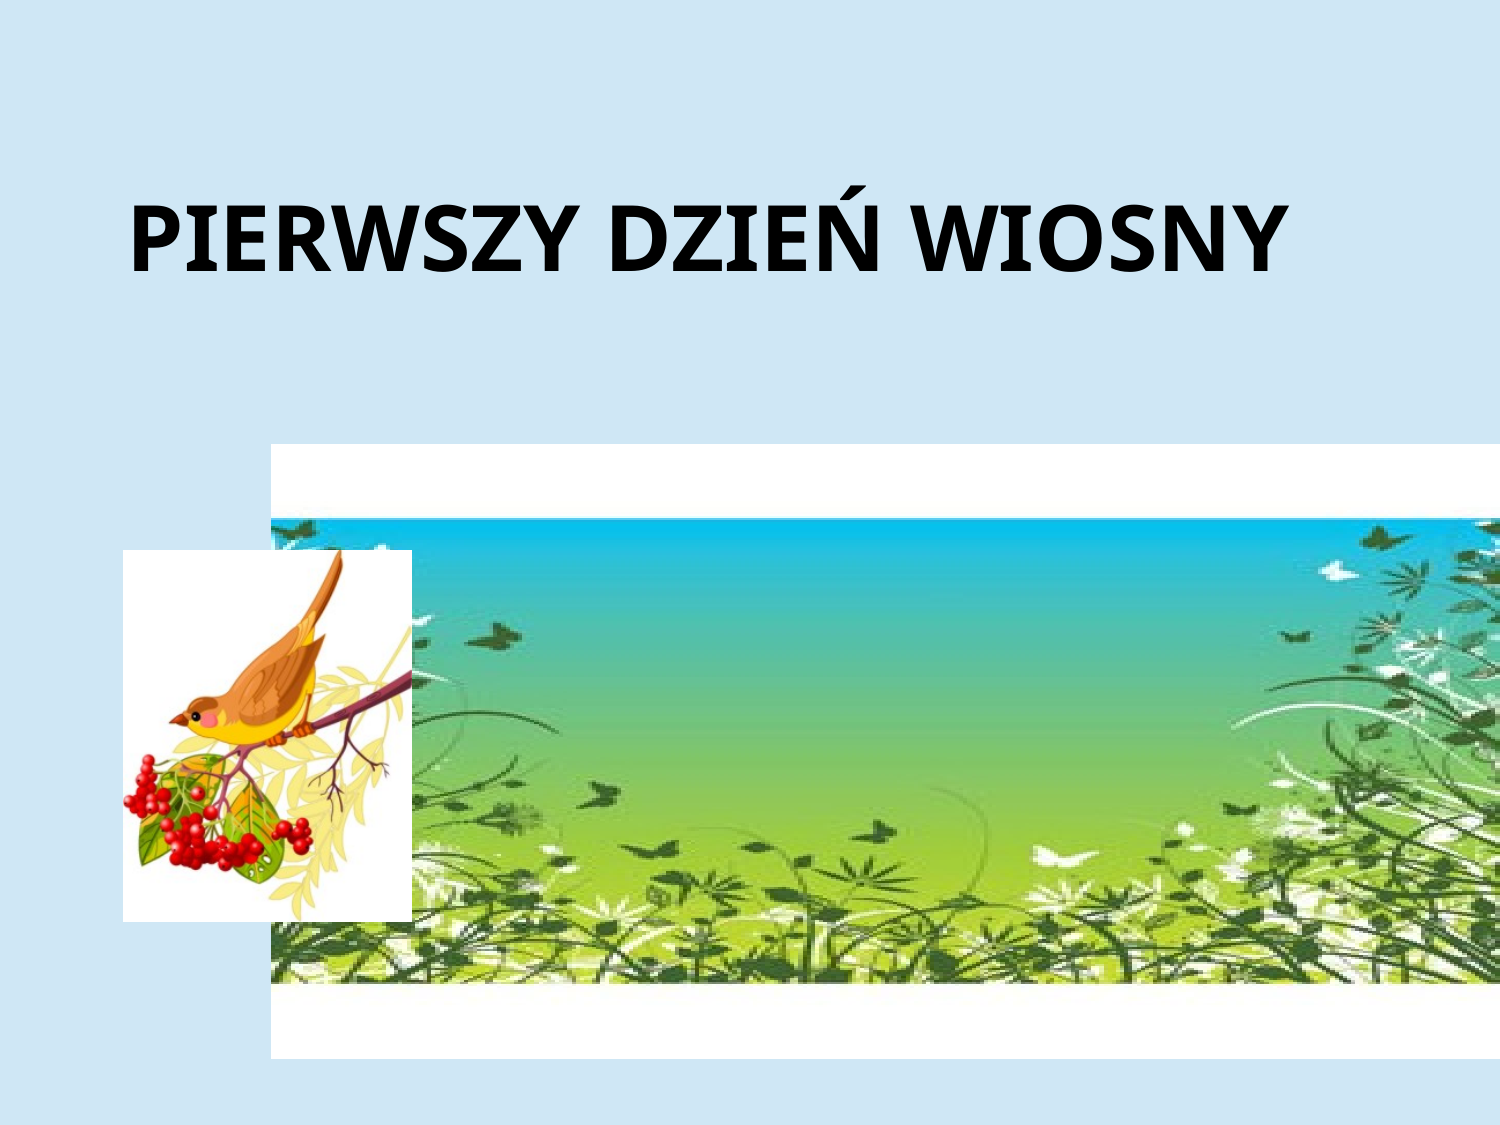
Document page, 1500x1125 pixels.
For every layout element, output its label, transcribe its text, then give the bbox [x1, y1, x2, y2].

picture [123, 444, 1500, 1059]
text_box PIERWSZY DZIEŃ WIOSNY [112, 172, 1412, 298]
